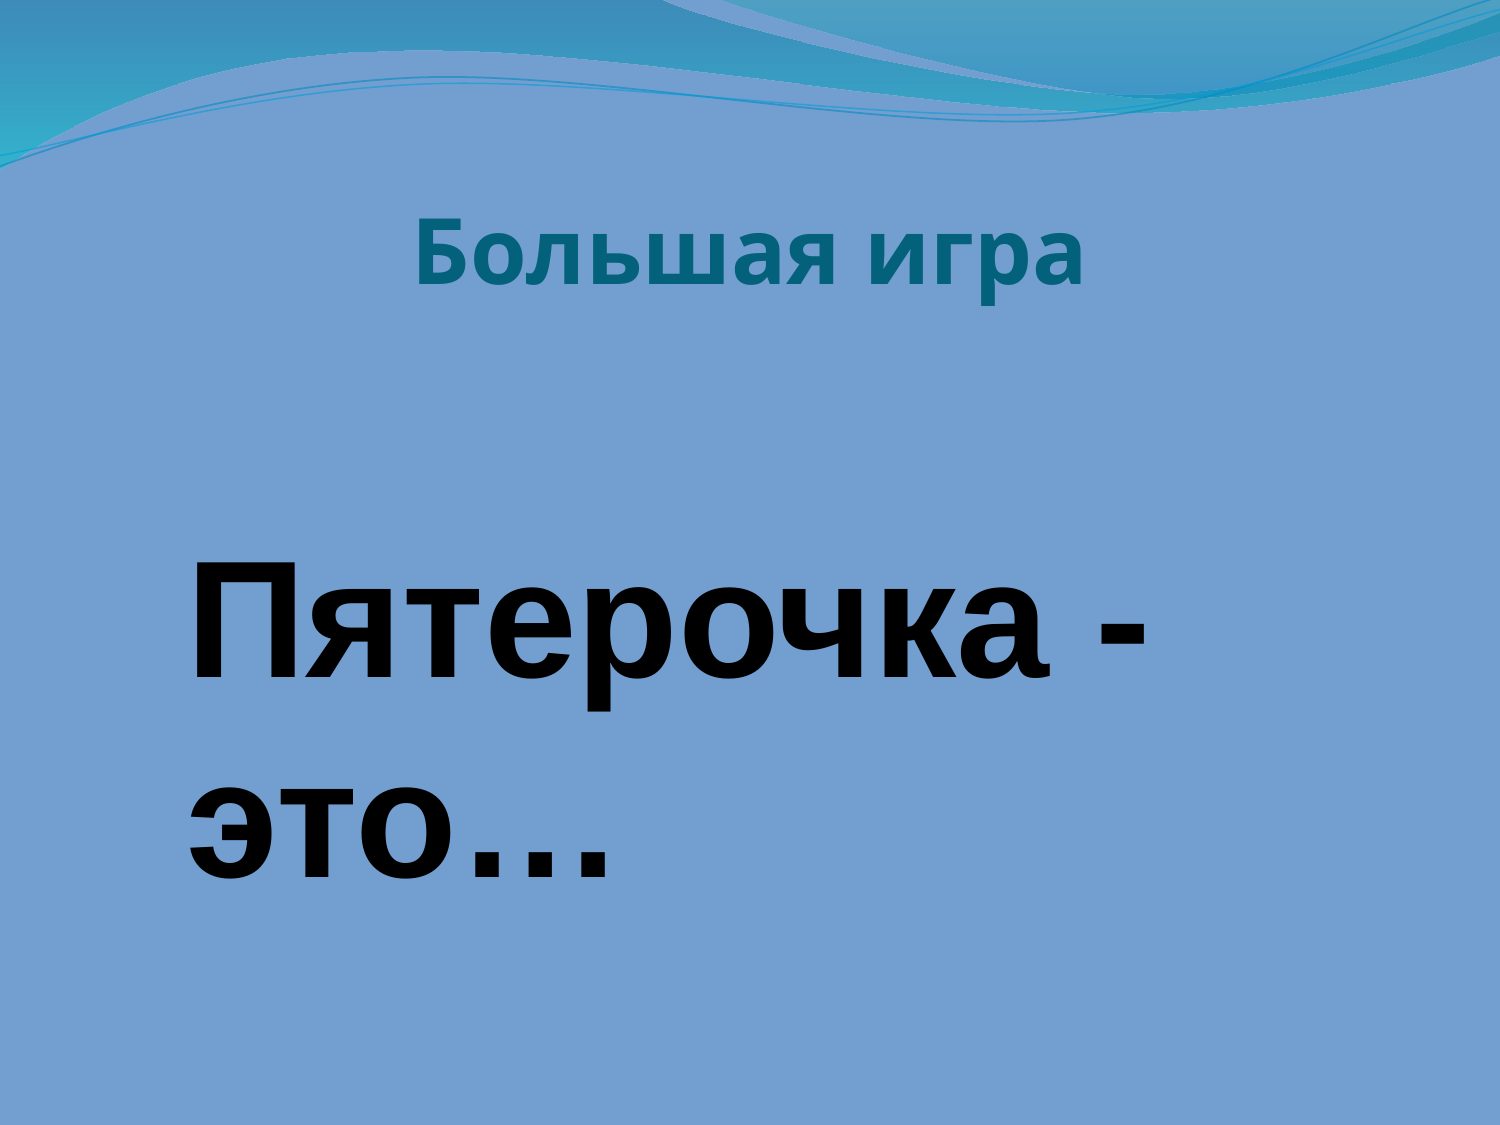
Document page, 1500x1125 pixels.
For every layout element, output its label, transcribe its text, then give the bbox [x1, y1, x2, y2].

title Большая игра [75, 115, 1425, 304]
picture [1290, 68, 1306, 74]
text_box Пятерочка - это… [171, 503, 1465, 919]
